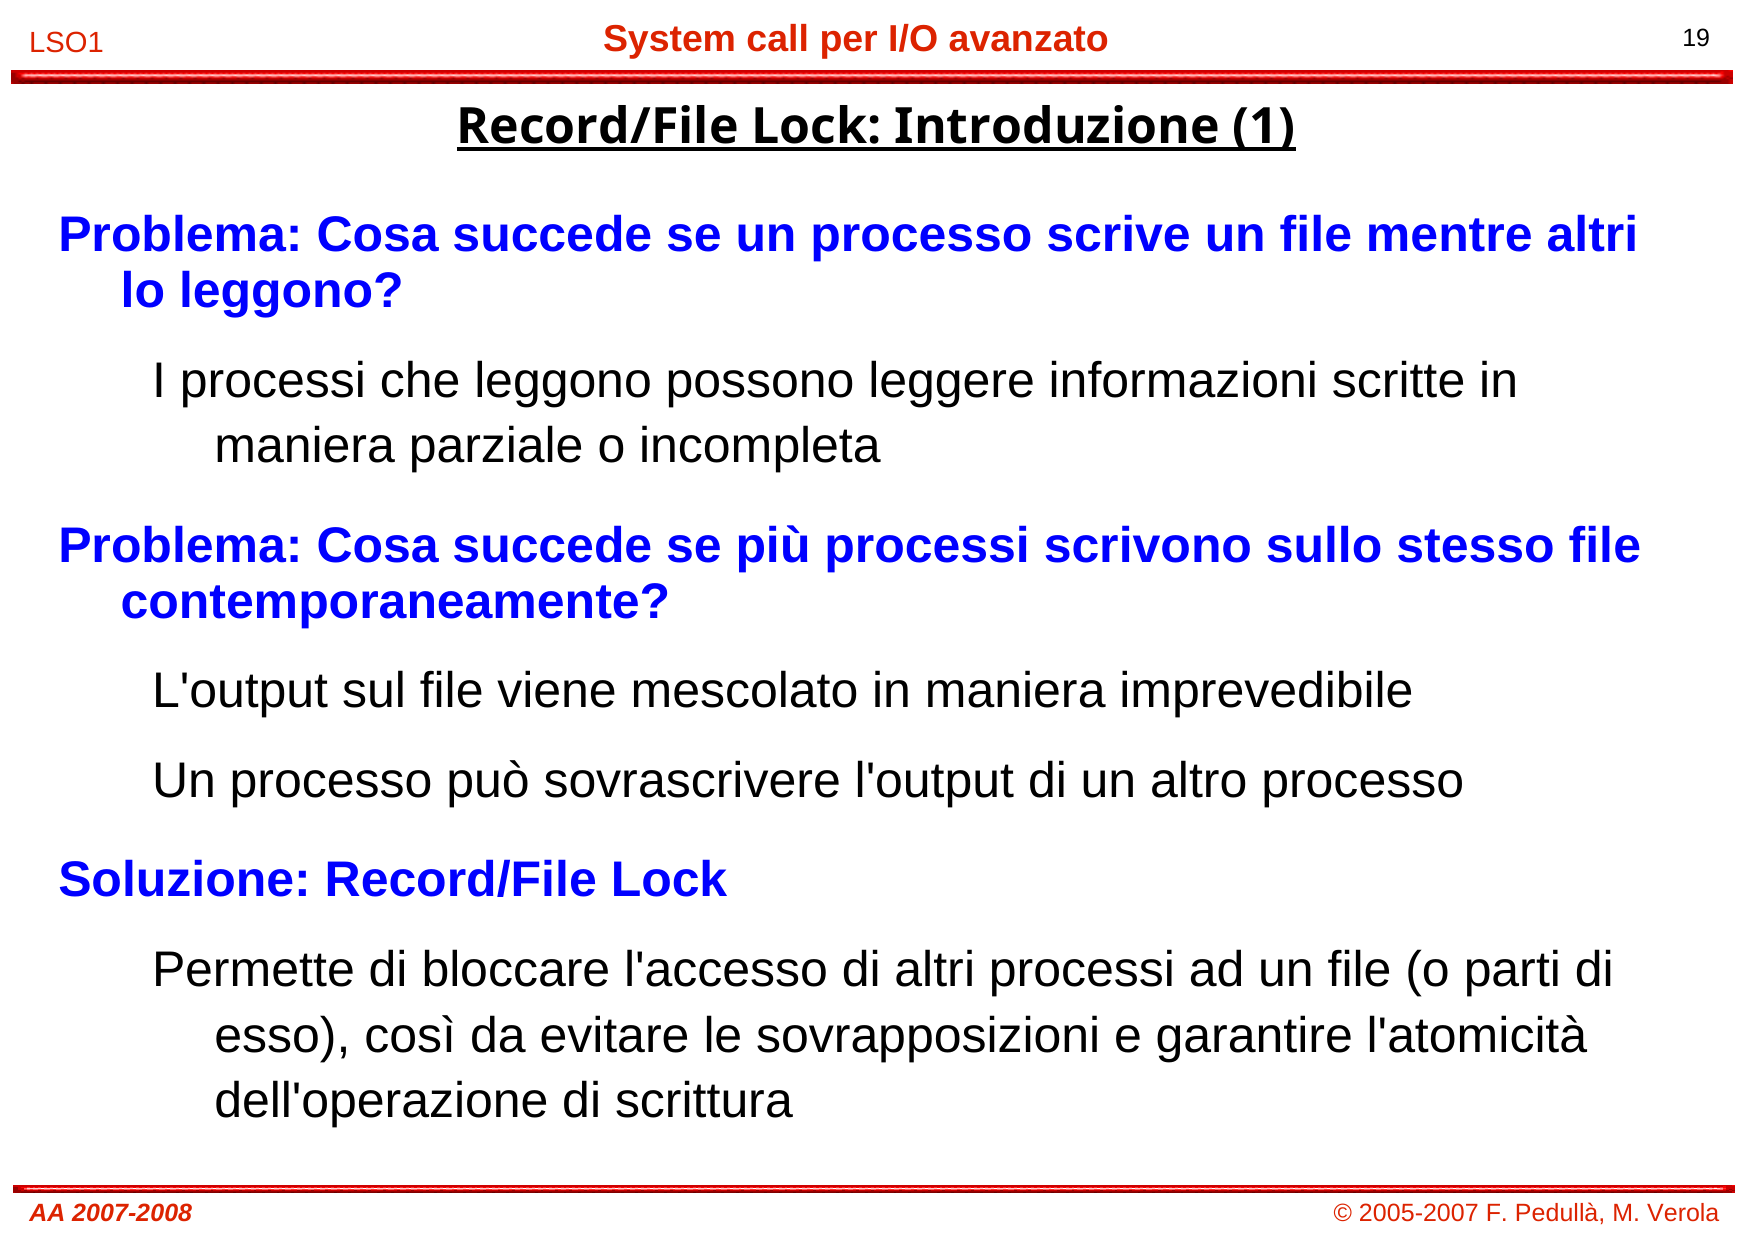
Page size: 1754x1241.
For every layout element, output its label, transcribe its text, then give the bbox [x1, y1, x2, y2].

title Record/File Lock: Introduzione (1) [40, 78, 1713, 174]
picture [11, 70, 1733, 84]
picture [13, 1185, 1735, 1193]
list Problema: Cosa succede se un processo scrive un file mentre altri lo leggono? I processi che leggono possono leggere informazioni scritte in maniera parziale o incompleta Problema: Cosa succede se più processi scrivono sullo stesso file contemporaneamente? L'output sul file viene mescolato in maniera imprevedibile Un processo può sovrascrivere l'output di un altro processo Soluzione: Record/File Lock Permette di bloccare l'accesso di altri processi ad un file (o parti di esso), così da evitare le sovrapposizioni e garantire l'atomicità dell'operazione di scrittura [58, 206, 1696, 1162]
